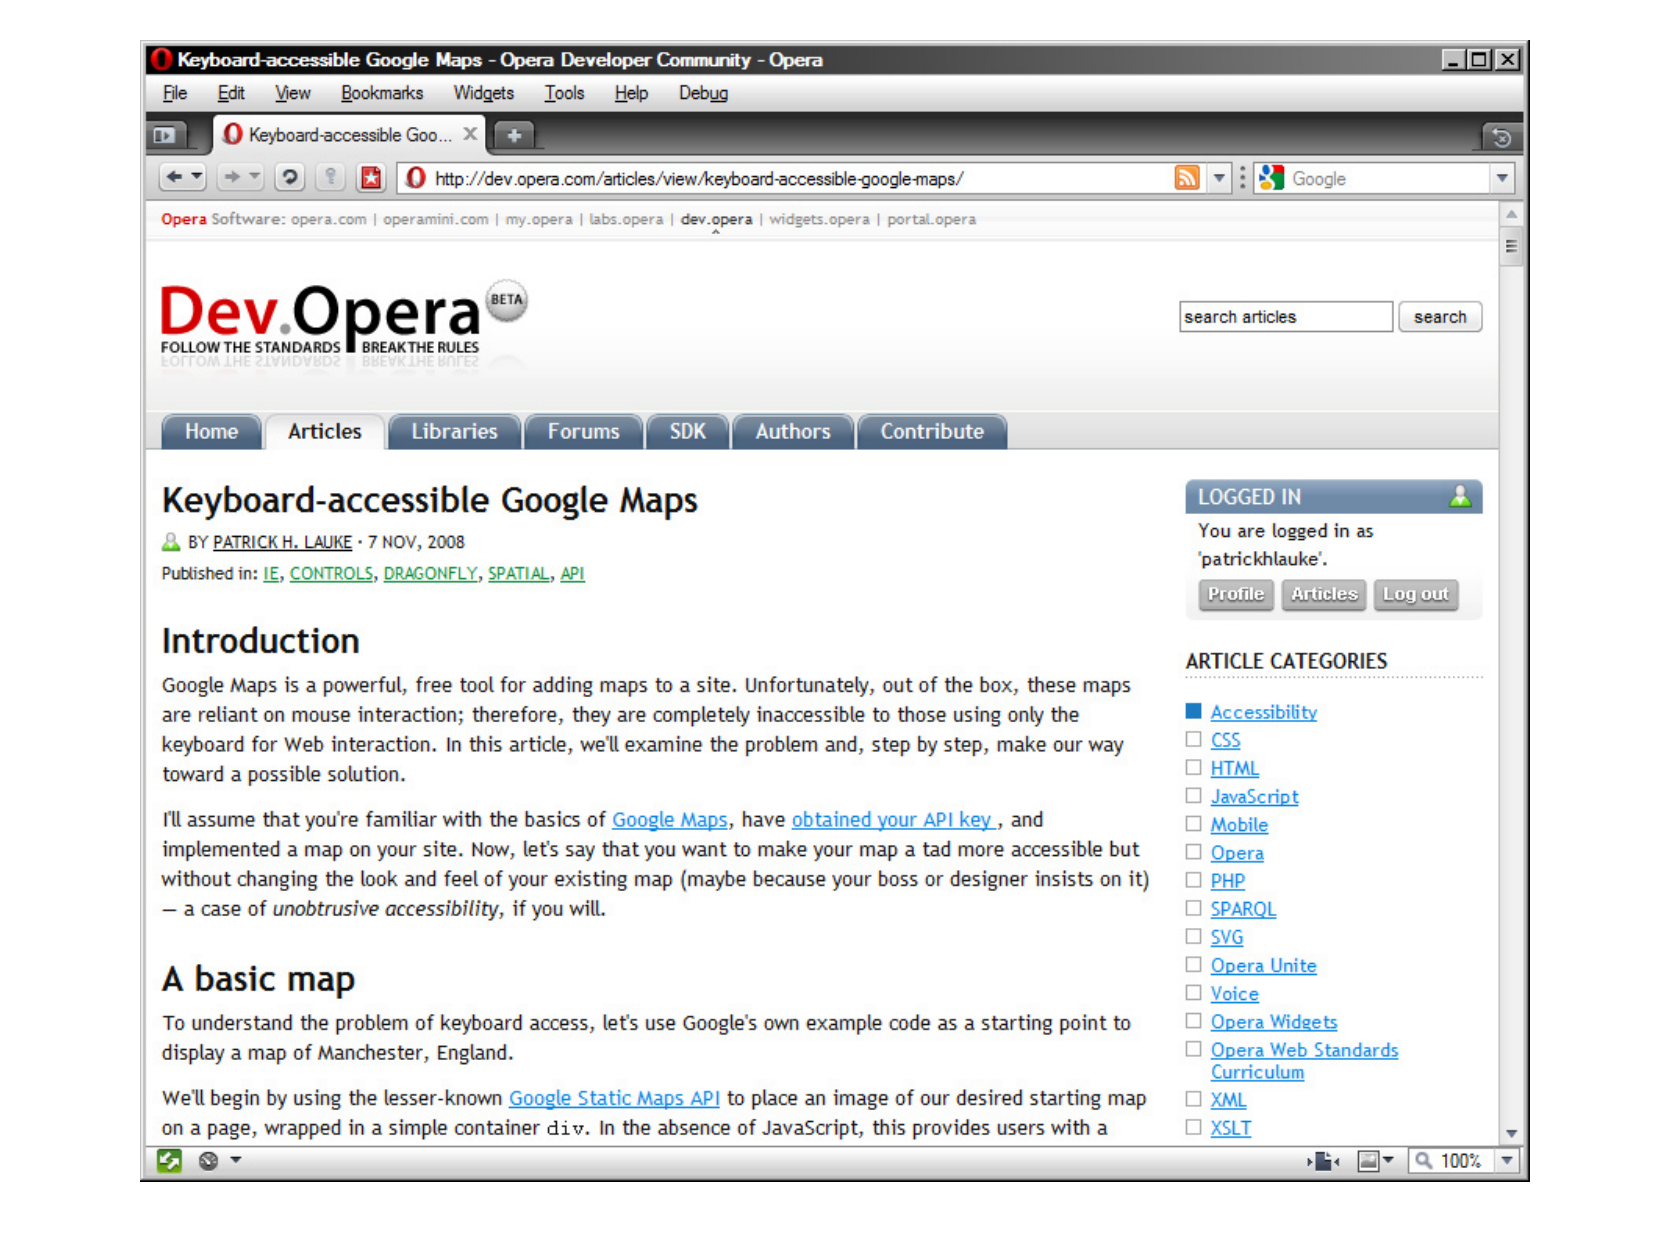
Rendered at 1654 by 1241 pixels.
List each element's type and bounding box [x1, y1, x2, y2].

picture [140, 40, 1530, 1182]
